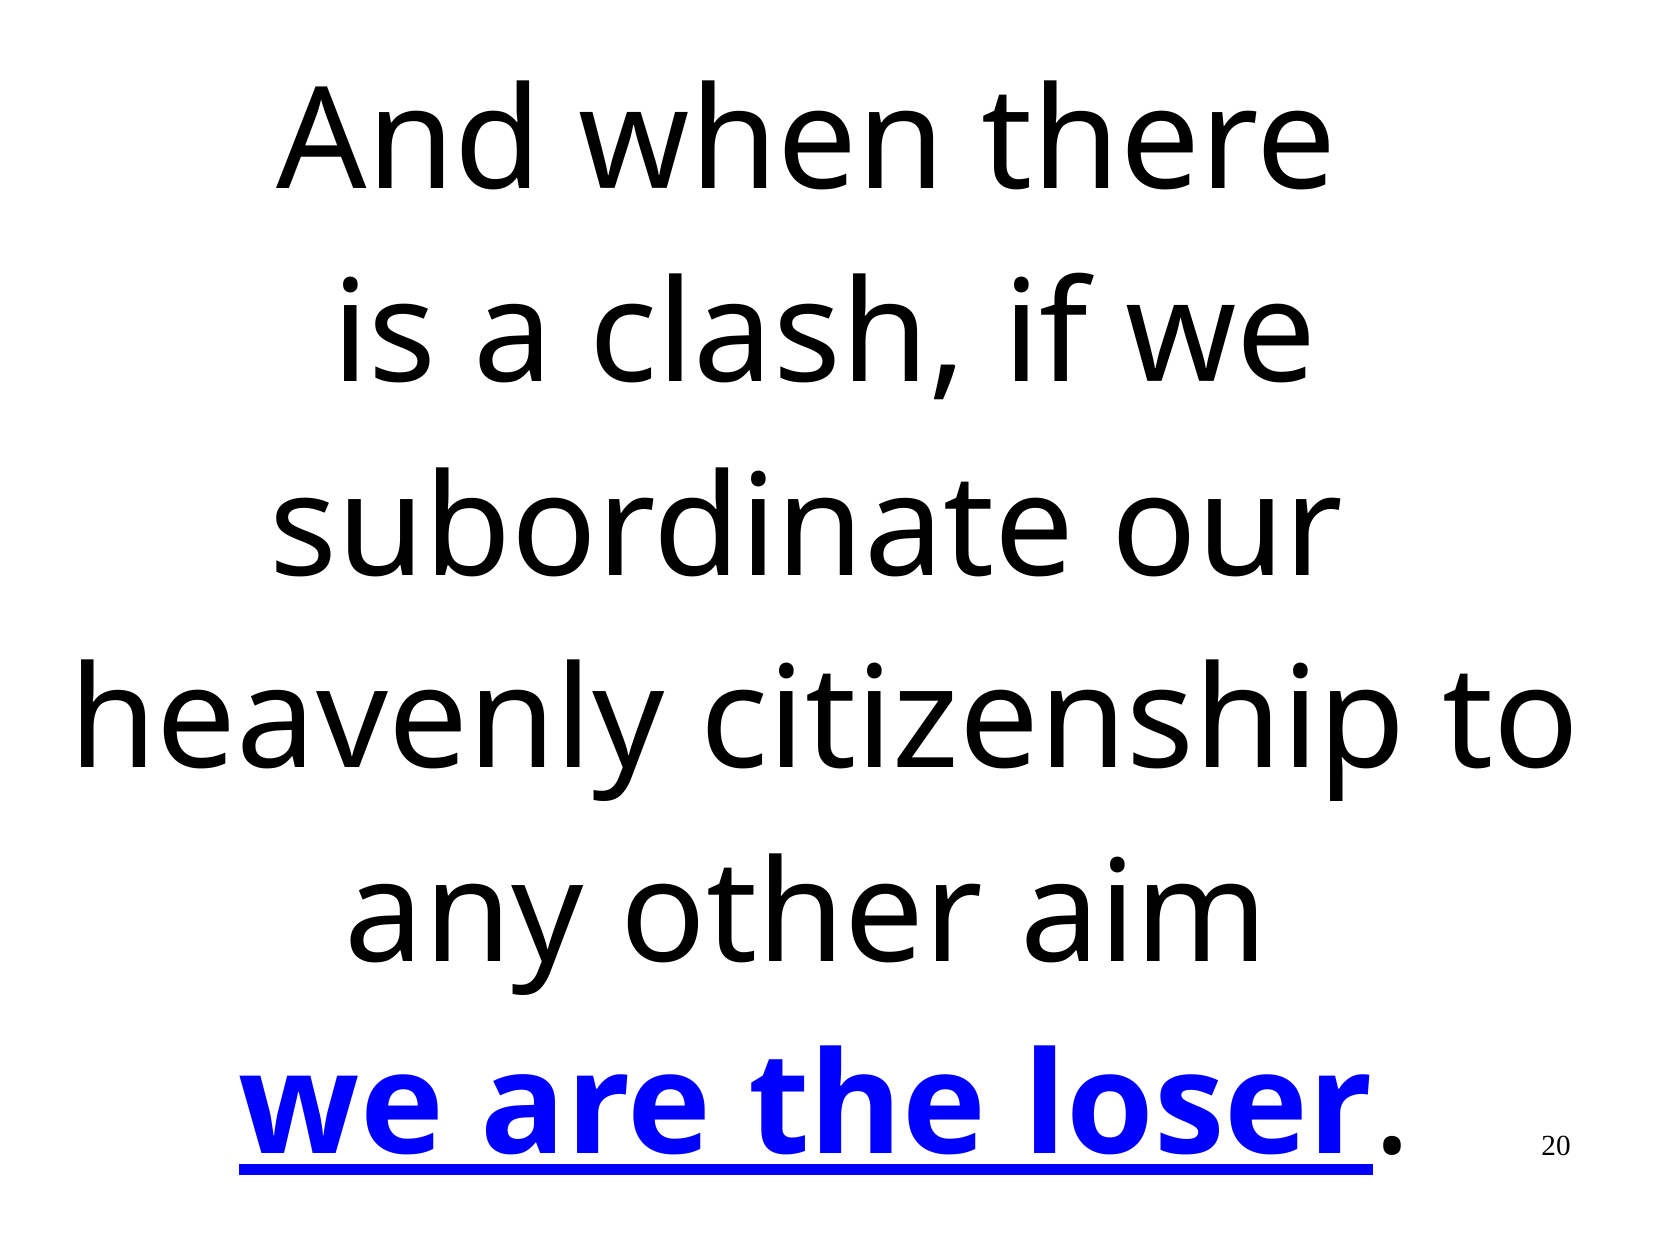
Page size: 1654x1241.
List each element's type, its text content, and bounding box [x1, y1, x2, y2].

list And when there is a clash, if we subordinate our heavenly citizenship to any other aim we are the loser. [37, 37, 1613, 1201]
